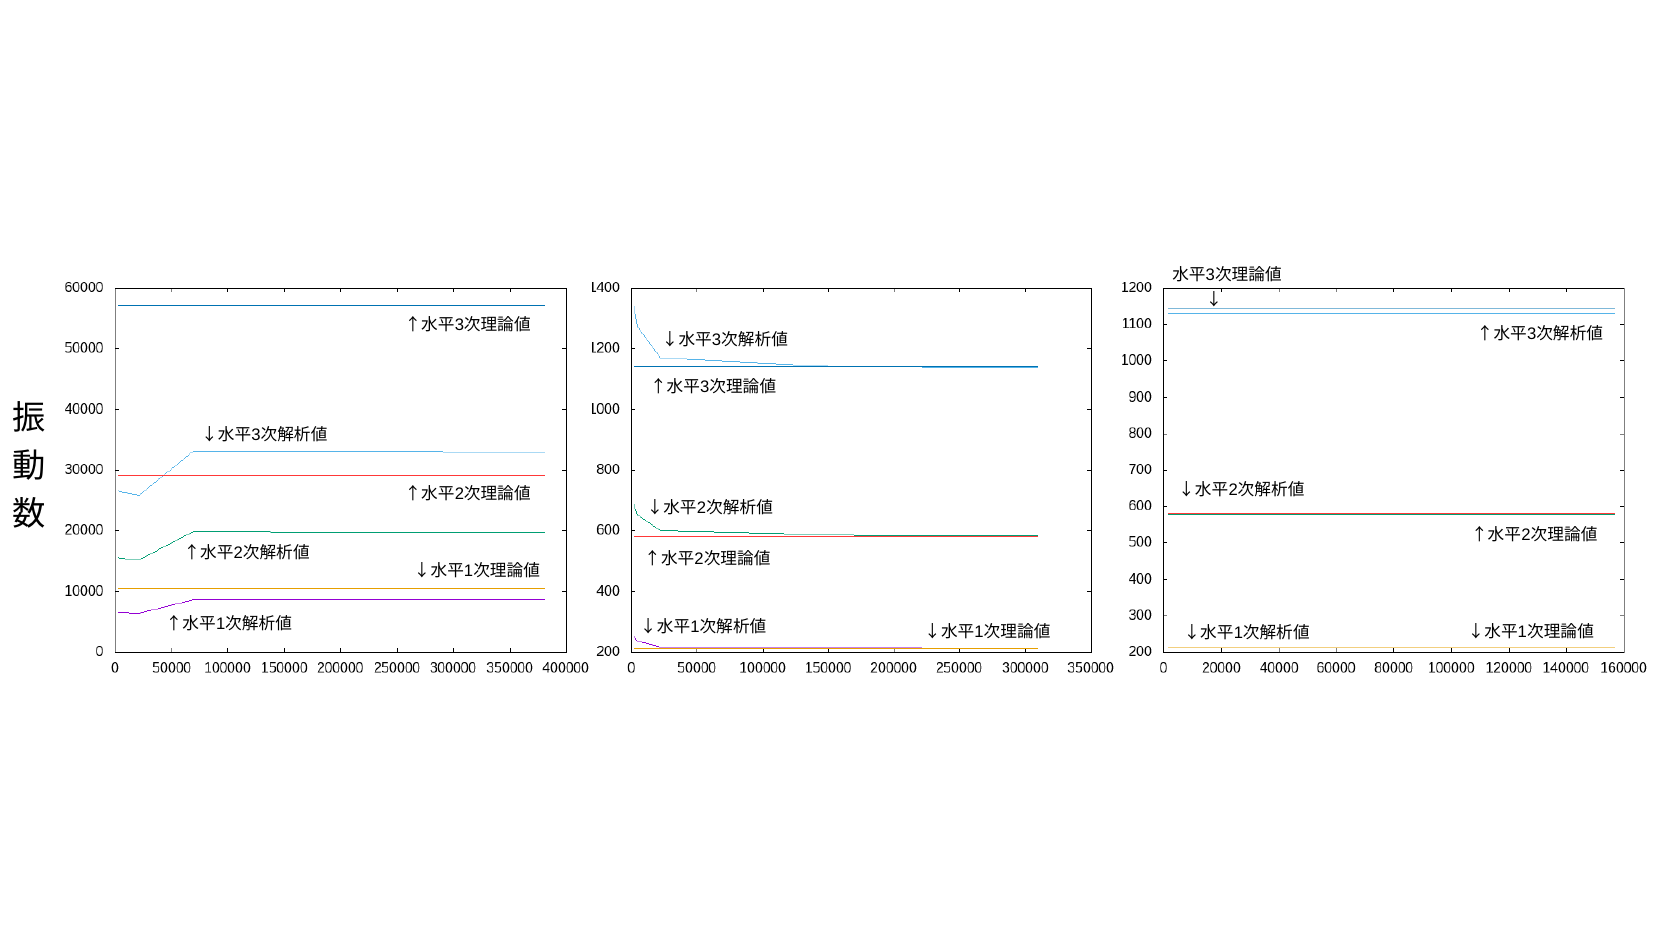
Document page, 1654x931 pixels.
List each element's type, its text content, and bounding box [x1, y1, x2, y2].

text_box ↑水平3次理論値 [389, 303, 546, 343]
text_box ↓水平2次解析値 [1163, 468, 1320, 508]
text_box ↓水平1次解析値 [1168, 611, 1325, 651]
text_box ↑水平3次解析値 [1461, 312, 1619, 353]
text_box 水平3次理論値 ↓ [1157, 253, 1297, 318]
picture [41, 271, 1650, 686]
text_box ↑水平2次理論値 [629, 537, 786, 577]
text_box ↑水平2次理論値 [389, 472, 546, 512]
text_box ↓水平1次理論値 [909, 610, 1066, 650]
text_box ↓水平1次理論値 [399, 549, 556, 589]
text_box ↑水平3次理論値 [635, 366, 792, 406]
text_box ↓水平3次解析値 [186, 413, 343, 453]
text_box ↓水平1次解析値 [625, 605, 782, 645]
text_box ↓水平1次理論値 [1452, 610, 1609, 650]
text_box ↓水平2次解析値 [631, 486, 789, 526]
text_box ↑水平2次理論値 [1456, 513, 1613, 553]
text_box ↑水平2次解析値 [168, 531, 325, 571]
text_box 振 動 数 [0, 383, 61, 543]
text_box ↓水平3次解析値 [646, 318, 804, 358]
text_box ↑水平1次解析値 [150, 602, 308, 642]
